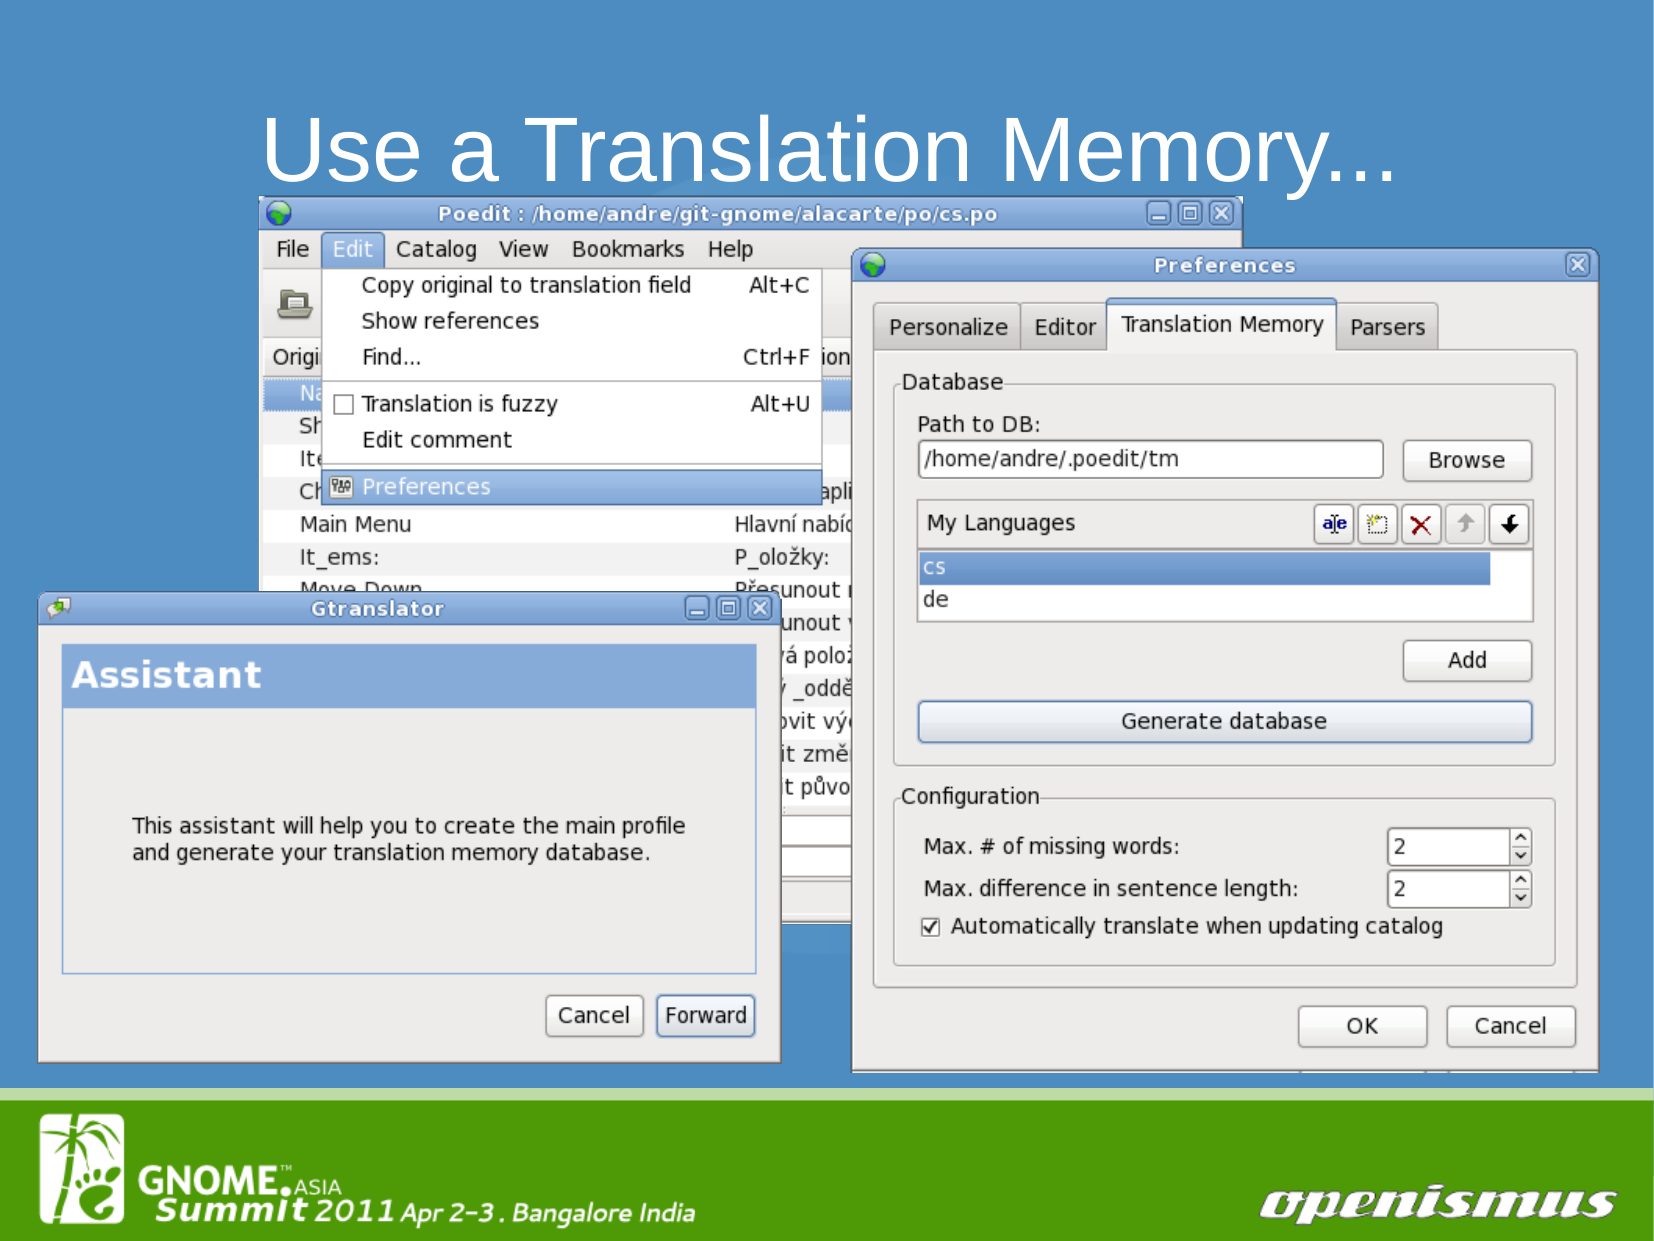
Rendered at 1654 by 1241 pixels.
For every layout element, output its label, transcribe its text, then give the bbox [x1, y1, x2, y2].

picture [0, 0, 1654, 1241]
title Use a Translation Memory... [120, 98, 1542, 202]
